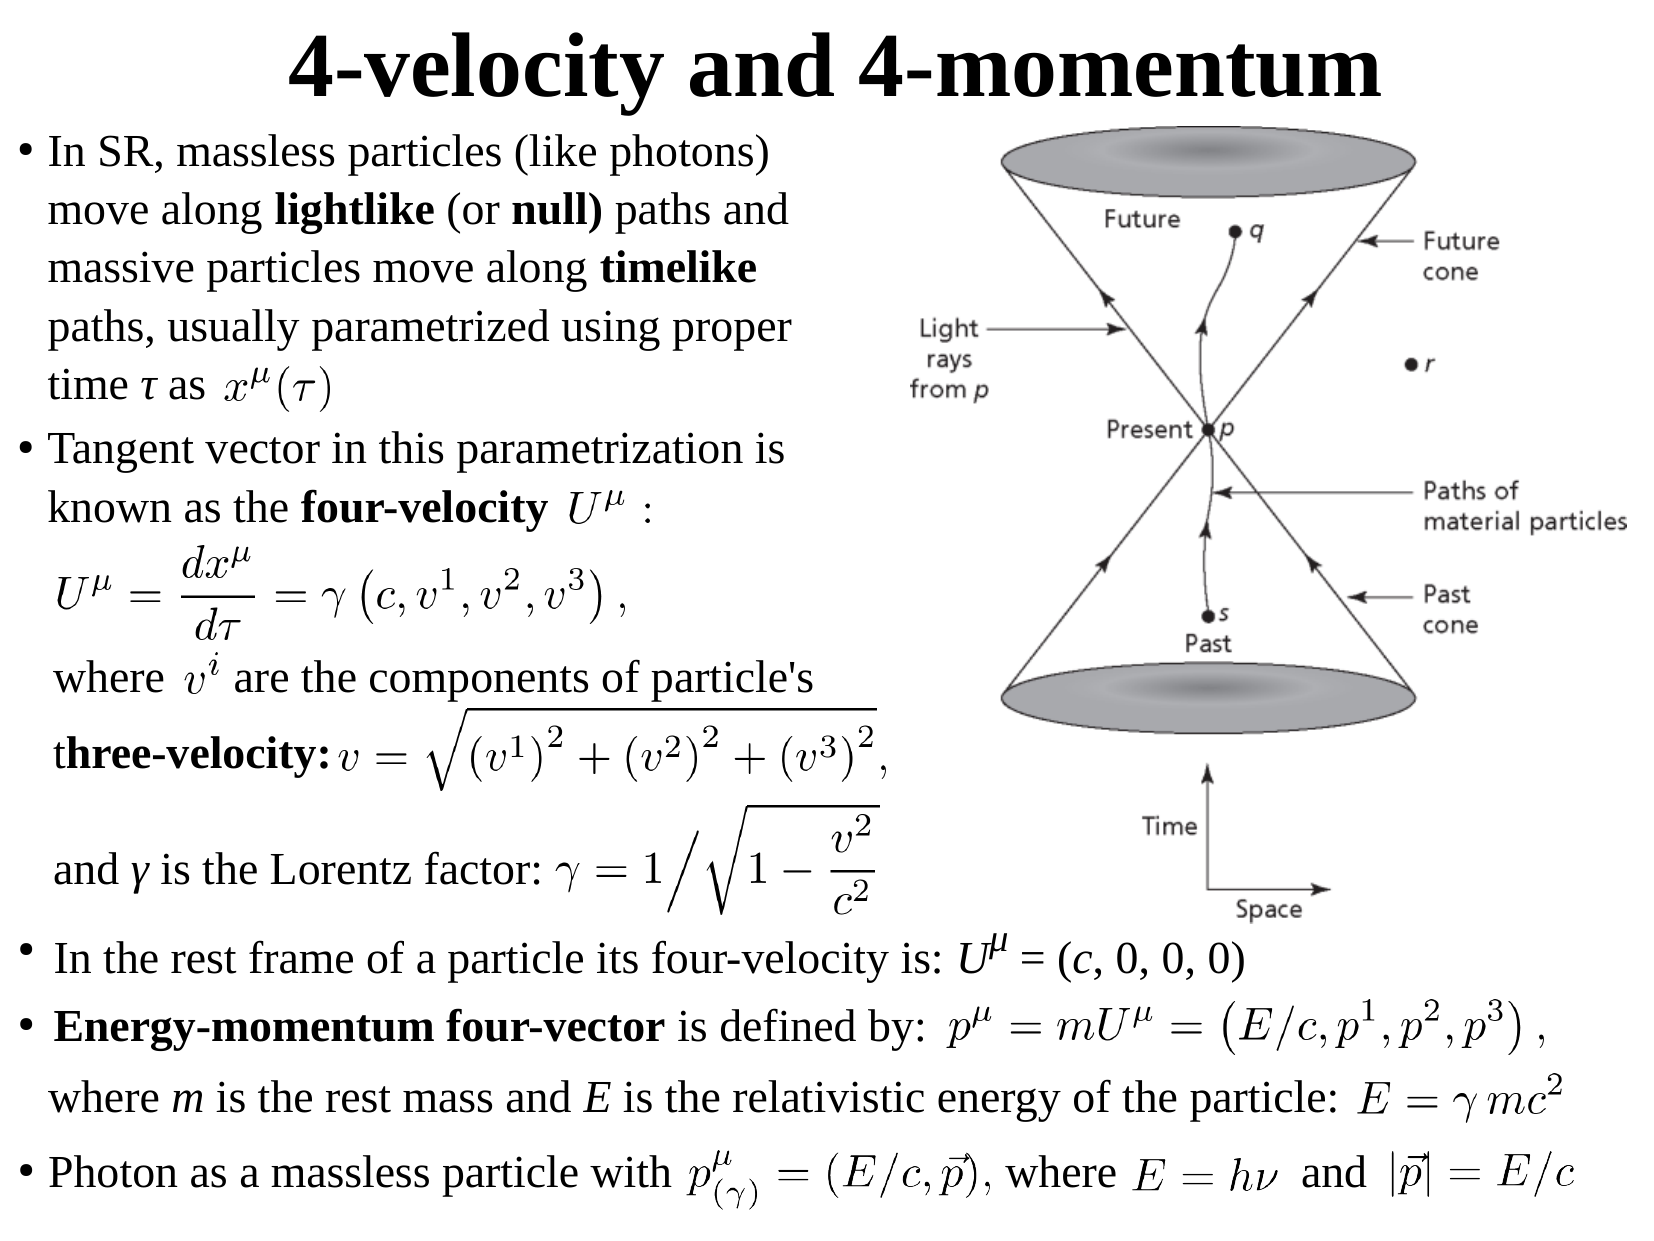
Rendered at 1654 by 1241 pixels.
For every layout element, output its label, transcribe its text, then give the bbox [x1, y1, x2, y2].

title 4-velocity and 4-momentum [82, 14, 1591, 117]
picture [1132, 1158, 1278, 1191]
picture [1391, 1151, 1574, 1197]
picture [224, 366, 330, 412]
text_box In the rest frame of a particle its four-velocity is: Uμ = (c, 0, 0, 0) Energy-momentum four-vector is defined by: where m is the rest mass and E is the relativistic energy of the particle: Photon as a massless particle with where and [18, 913, 1636, 1198]
picture [184, 652, 219, 694]
picture [338, 708, 886, 791]
picture [686, 1150, 990, 1210]
list In SR, massless particles (like photons) move along lightlike (or null) paths and massive particles move along timelike paths, usually parametrized using proper time τ as Tangent vector in this parametrization is known as the four-velocity where are the components of particle's three-velocity: and γ is the Lorentz factor: [17, 118, 827, 927]
picture [910, 126, 1627, 913]
picture [555, 805, 880, 913]
picture [1357, 1073, 1562, 1124]
picture [946, 999, 1544, 1055]
picture [569, 490, 650, 524]
picture [57, 545, 625, 640]
